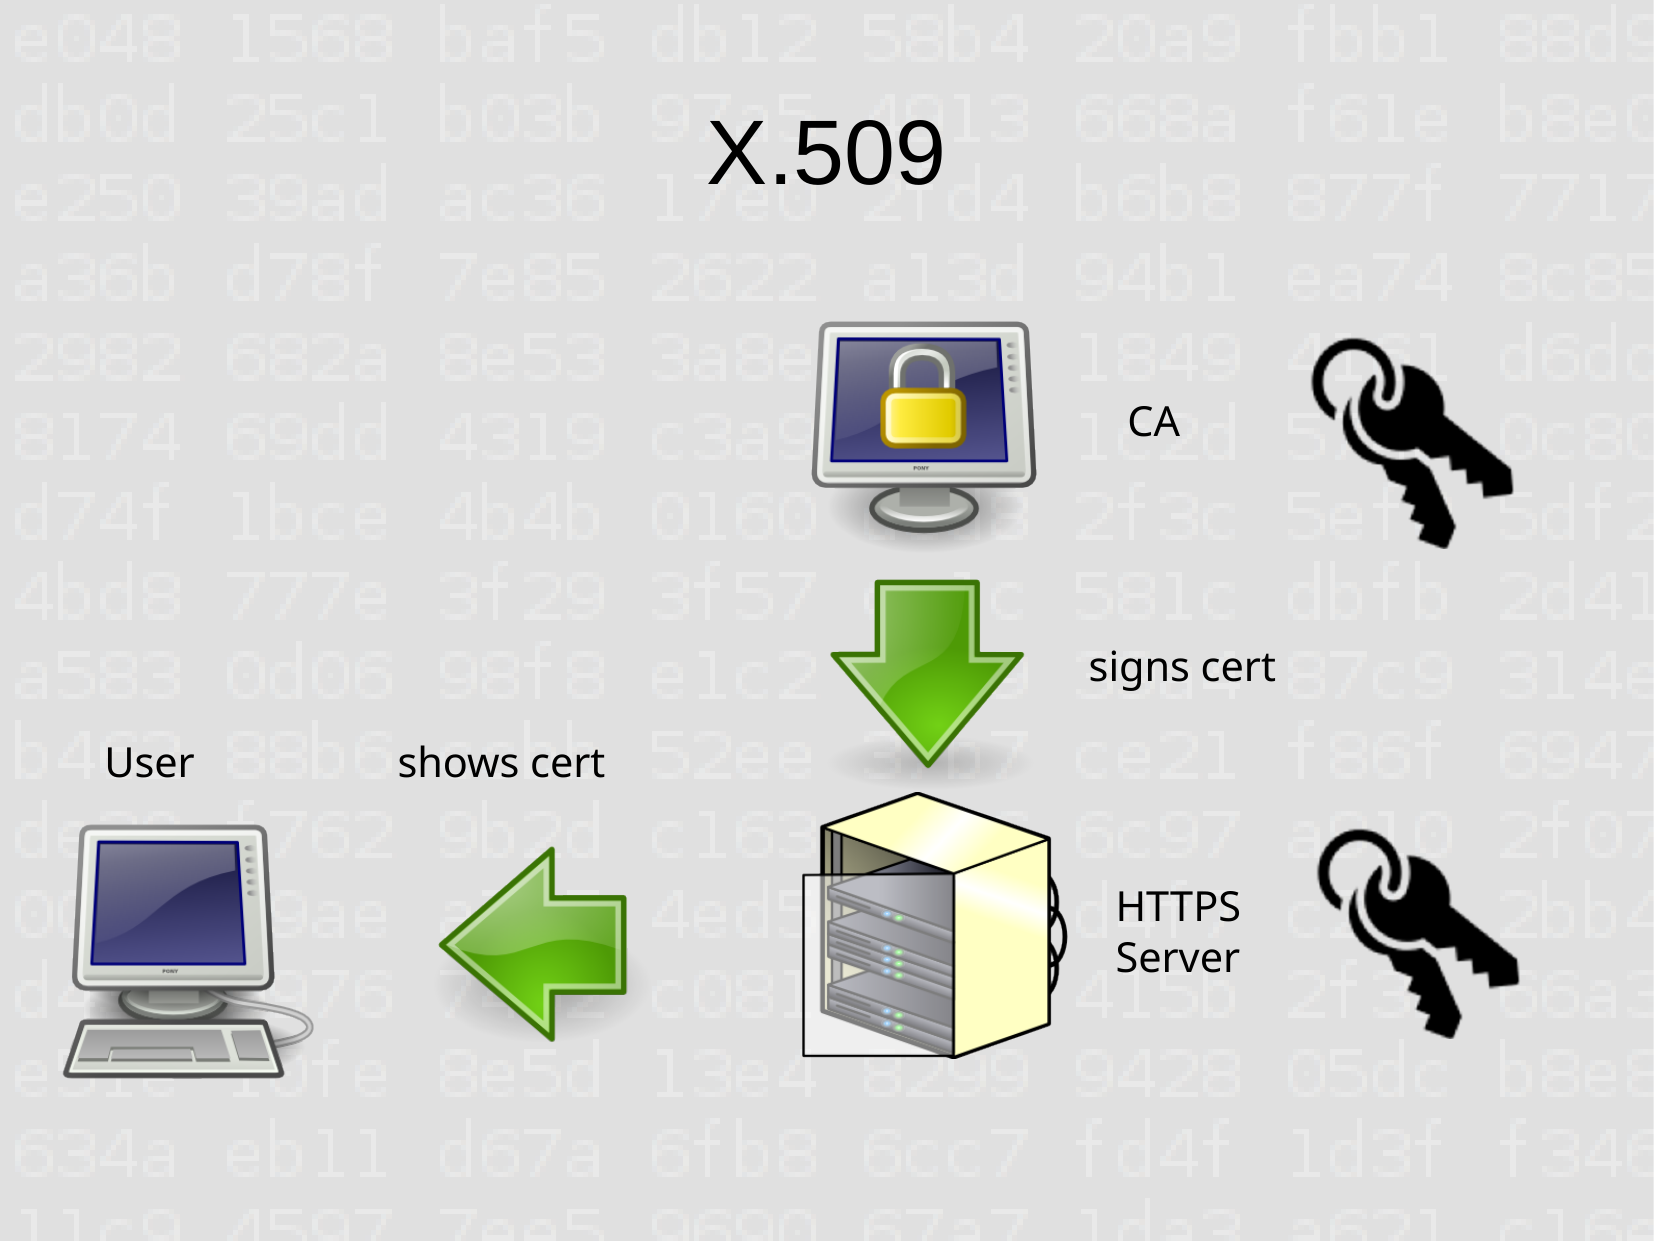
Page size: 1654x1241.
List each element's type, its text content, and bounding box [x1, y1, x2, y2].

title X.509 [82, 49, 1571, 210]
picture [0, 0, 1654, 1241]
